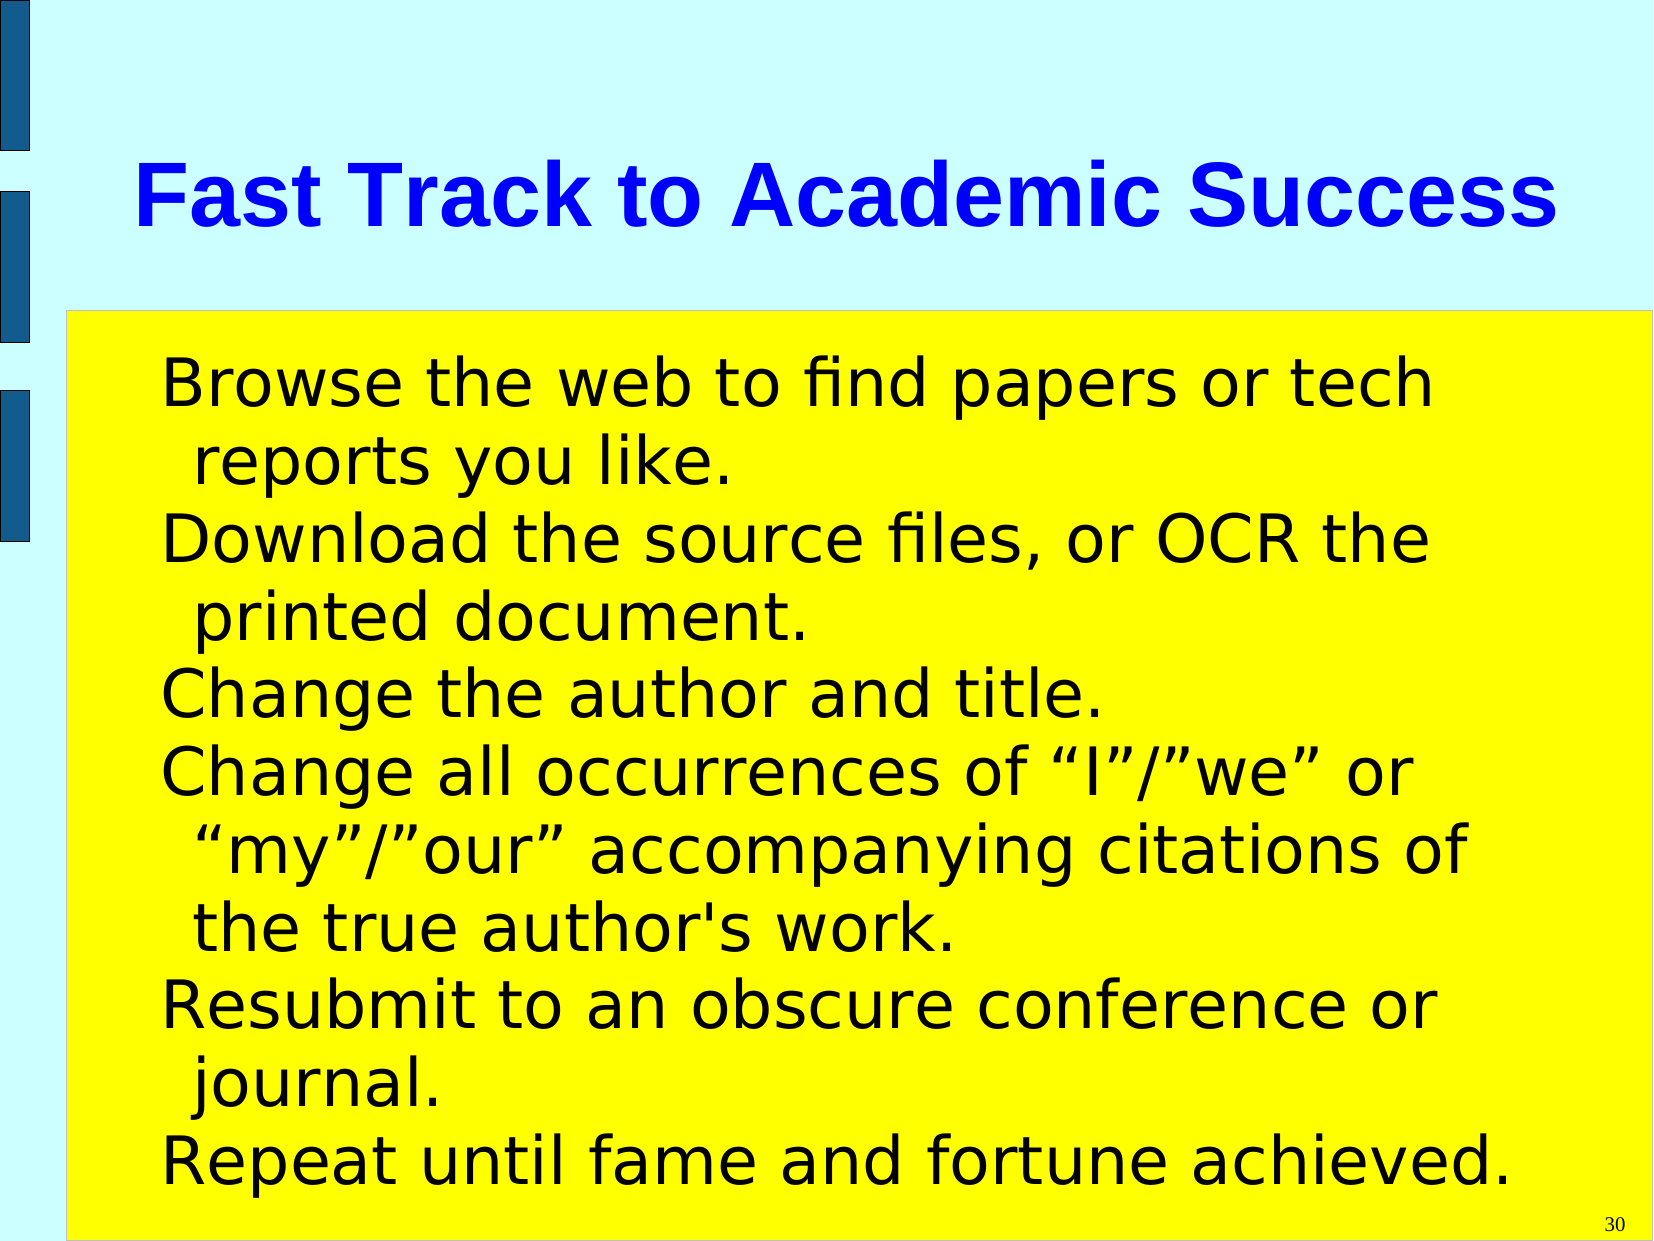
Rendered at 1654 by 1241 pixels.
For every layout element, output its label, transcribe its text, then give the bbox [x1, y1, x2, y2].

title Fast Track to Academic Success [121, 91, 1574, 299]
list Browse the web to find papers or tech reports you like. Download the source files, or OCR the printed document. Change the author and title. Change all occurrences of “I”/”we” or “my”/”our” accompanying citations of the true author's work. Resubmit to an obscure conference or journal. Repeat until fame and fortune achieved. [121, 344, 1586, 1201]
